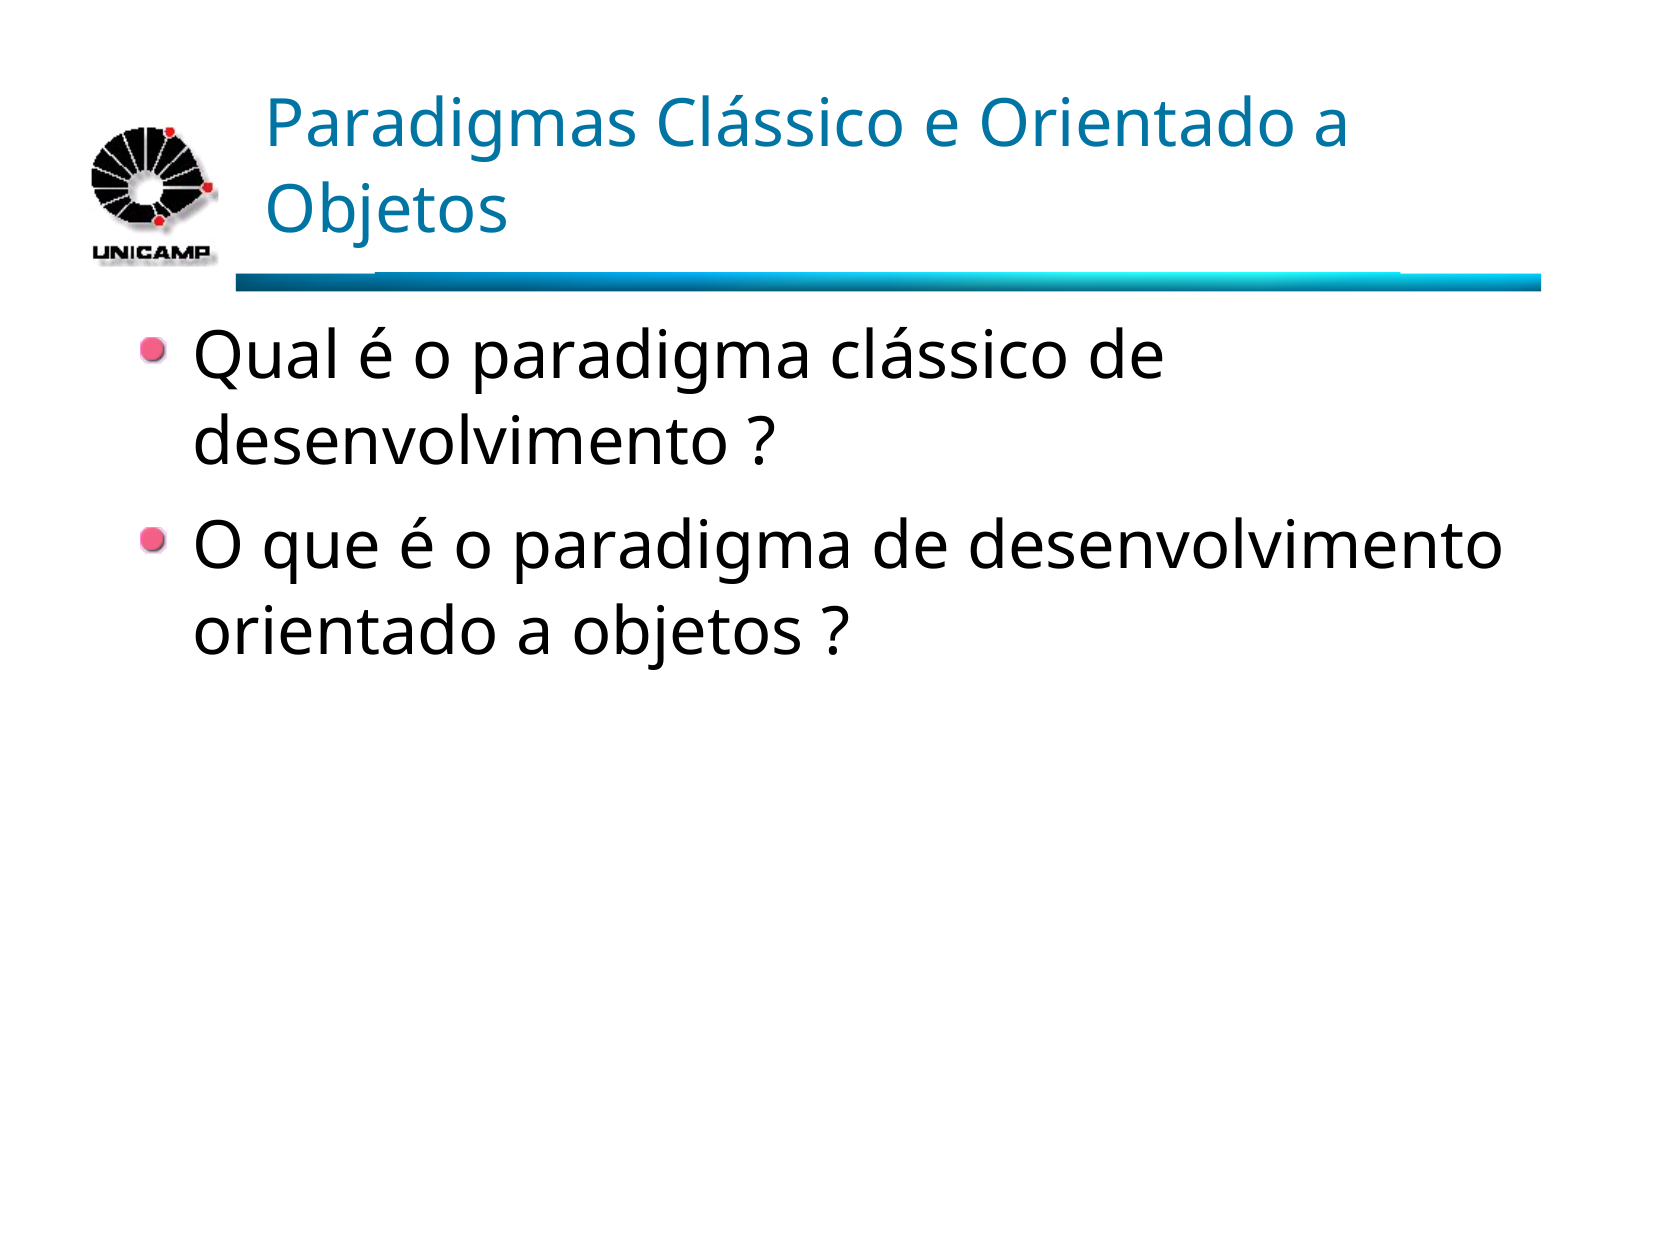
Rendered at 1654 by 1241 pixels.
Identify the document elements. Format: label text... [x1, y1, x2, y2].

title Paradigmas Clássico e Orientado a Objetos [264, 57, 1534, 250]
picture [125, 272, 1654, 295]
list Qual é o paradigma clássico de desenvolvimento ? O que é o paradigma de desenvolvimento orientado a objetos ? [121, 309, 1534, 1167]
